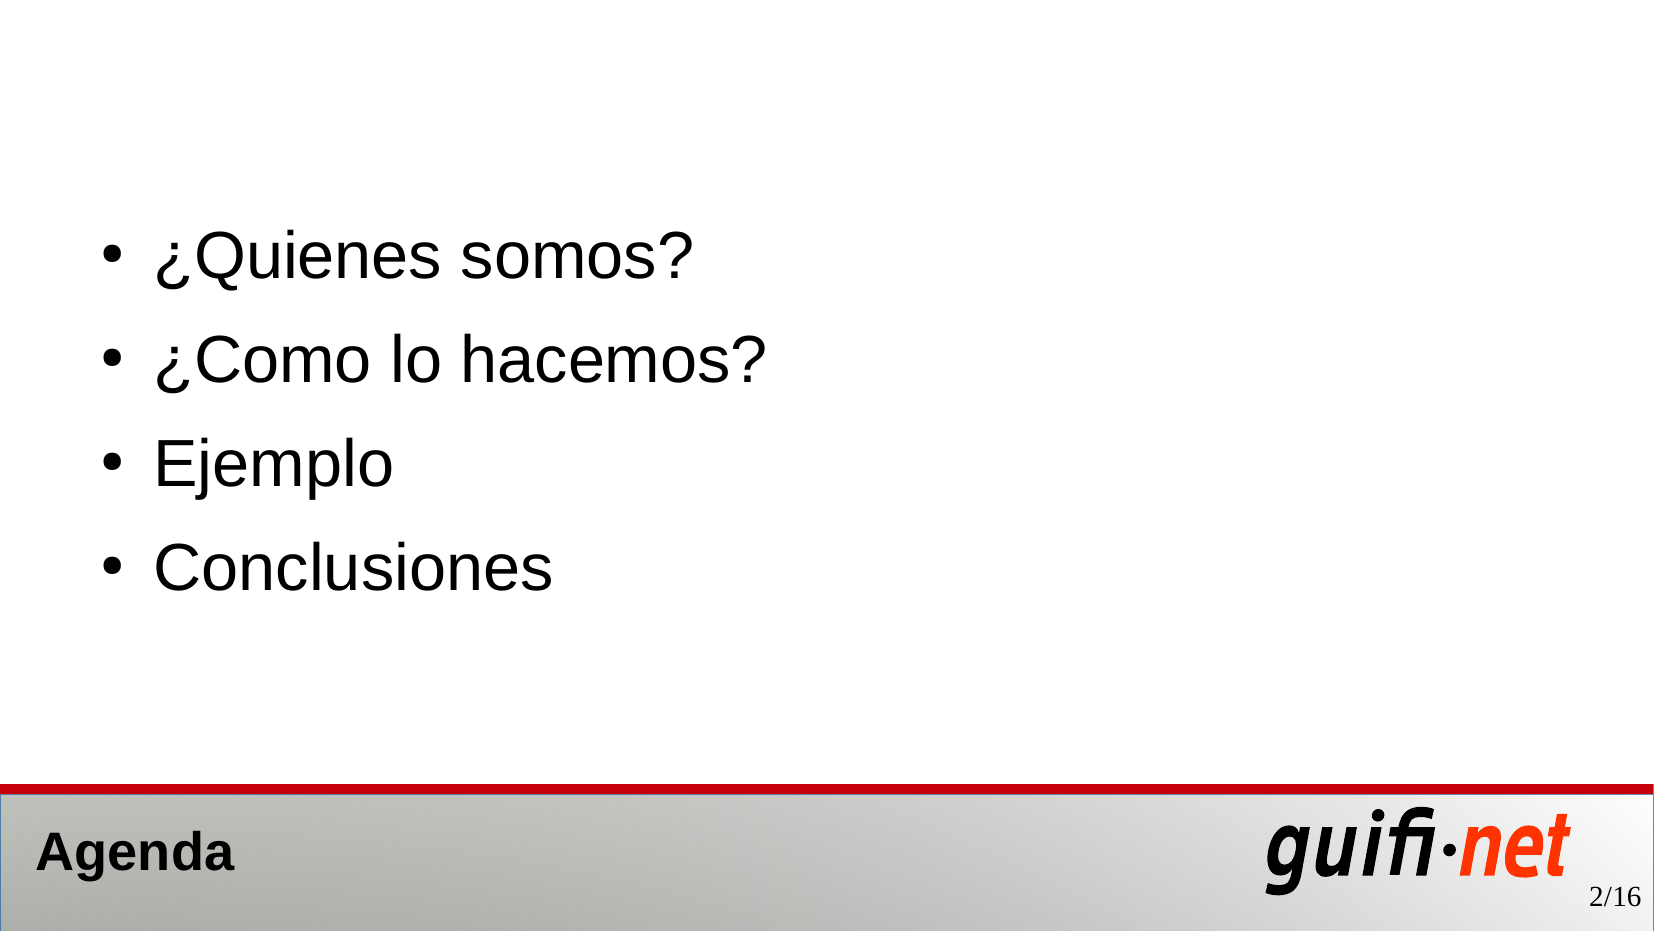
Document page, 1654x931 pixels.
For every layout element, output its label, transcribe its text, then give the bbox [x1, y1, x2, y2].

list ¿Quienes somos? ¿Como lo hacemos? Ejemplo Conclusiones [82, 217, 1571, 758]
title Agenda [35, 804, 1182, 898]
